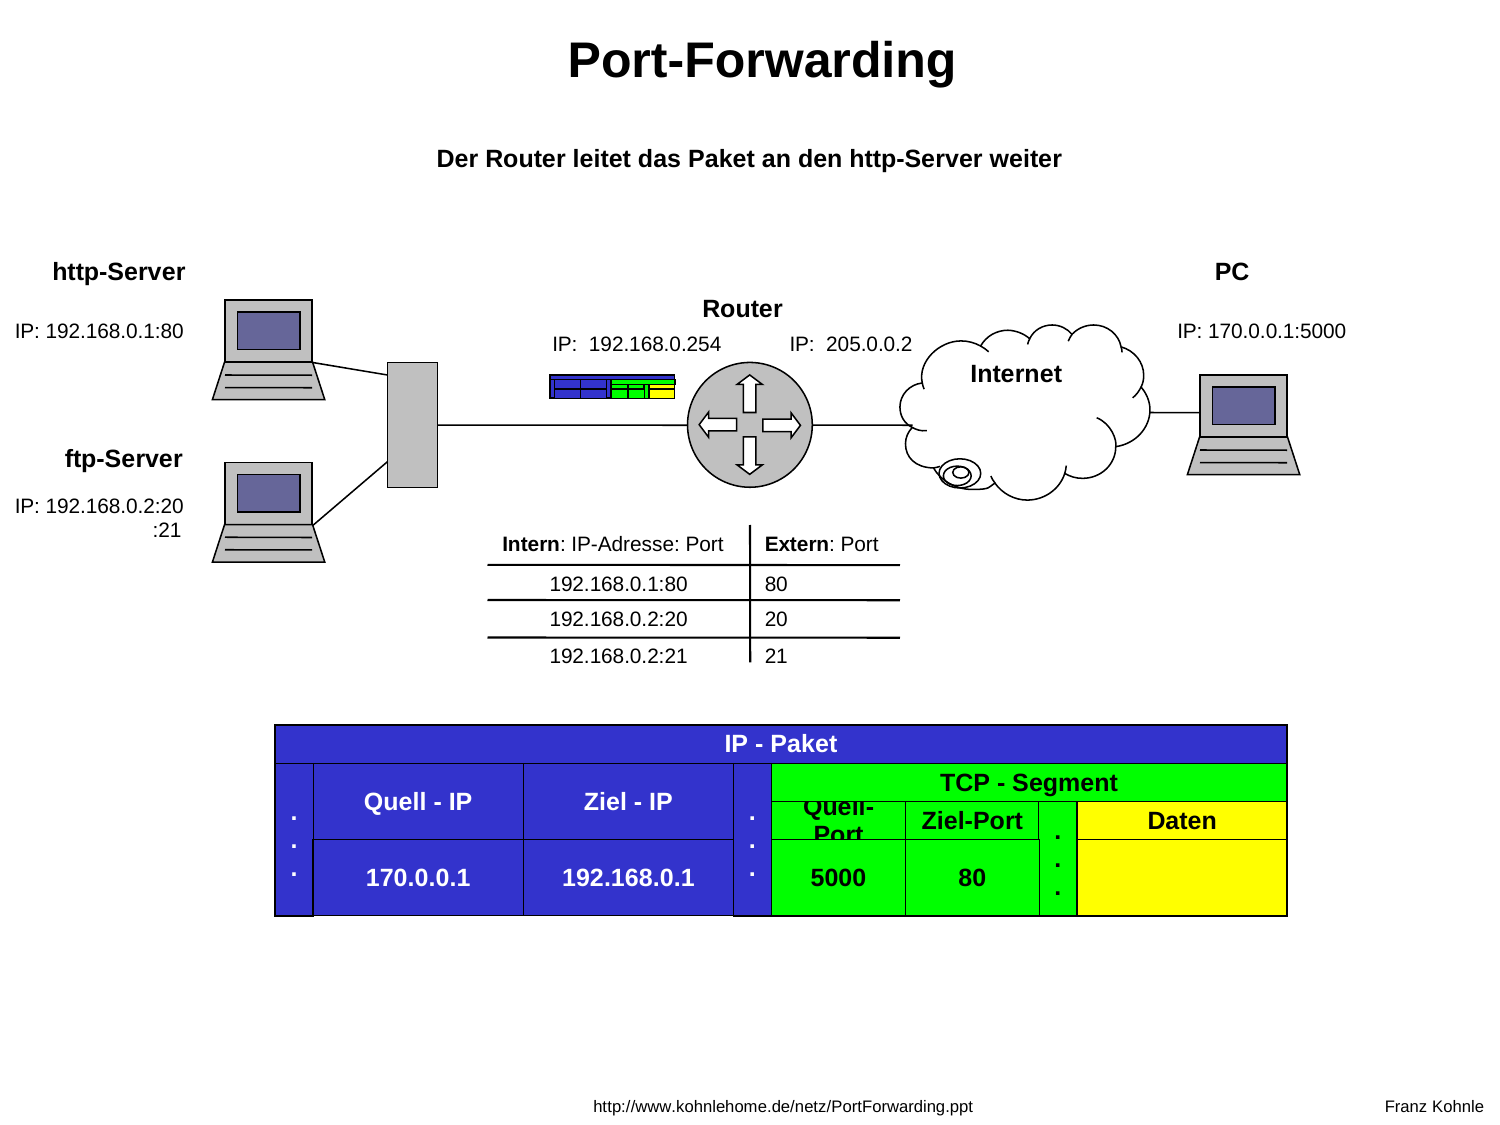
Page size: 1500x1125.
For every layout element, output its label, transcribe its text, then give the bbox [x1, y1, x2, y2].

text_box Intern: IP-Adresse: Port [487, 524, 749, 563]
text_box ... [1038, 802, 1078, 916]
text_box [1078, 840, 1288, 916]
text_box [212, 299, 325, 400]
text_box 192.168.0.1:80 [487, 566, 749, 599]
text_box 20 [750, 601, 901, 636]
text_box TCP - Segment [771, 763, 1287, 802]
text_box 21 [750, 637, 901, 678]
text_box 80 [752, 566, 901, 599]
text_box [549, 374, 675, 399]
text_box Ziel - IP [524, 764, 734, 839]
text_box 192.168.0.2:20 [487, 602, 750, 625]
text_box Port-Forwarding [552, 24, 972, 97]
text_box Router [687, 287, 798, 331]
text_box Extern: Port [752, 524, 901, 564]
text_box 80 [905, 839, 1040, 916]
text_box 192.168.0.1 [523, 839, 734, 916]
text_box Quell - IP [314, 764, 524, 839]
text_box IP: 192.168.0.254 [537, 324, 737, 364]
text_box Daten [1078, 801, 1288, 840]
text_box ftp-Server [49, 437, 199, 487]
text_box 192.168.0.2:21 [487, 637, 750, 663]
text_box IP: 205.0.0.2 [774, 324, 928, 364]
text_box Der Router leitet das Paket an den http-Server weiter [421, 137, 1079, 181]
text_box [1187, 375, 1300, 475]
text_box http-Server [37, 249, 202, 322]
text_box [212, 462, 325, 563]
text_box IP: 192.168.0.1:80 [0, 312, 199, 352]
text_box ... [275, 763, 314, 916]
text_box PC [1200, 249, 1265, 294]
text_box [687, 362, 813, 488]
text_box IP - Paket [275, 725, 1288, 764]
text_box IP: 192.168.0.2:20 :21 [0, 487, 199, 550]
text_box Quell-Port [771, 802, 905, 839]
text_box ... [734, 764, 771, 916]
text_box 170.0.0.1 [313, 839, 523, 916]
text_box Internet [899, 324, 1150, 501]
text_box http://www.kohnlehome.de/netz/PortForwarding.ppt [578, 1089, 991, 1125]
text_box IP: 170.0.0.1:5000 [1162, 312, 1362, 352]
text_box Ziel-Port [905, 802, 1038, 839]
text_box Franz Kohnle [1370, 1089, 1500, 1125]
text_box [387, 362, 438, 488]
text_box 5000 [771, 839, 905, 916]
